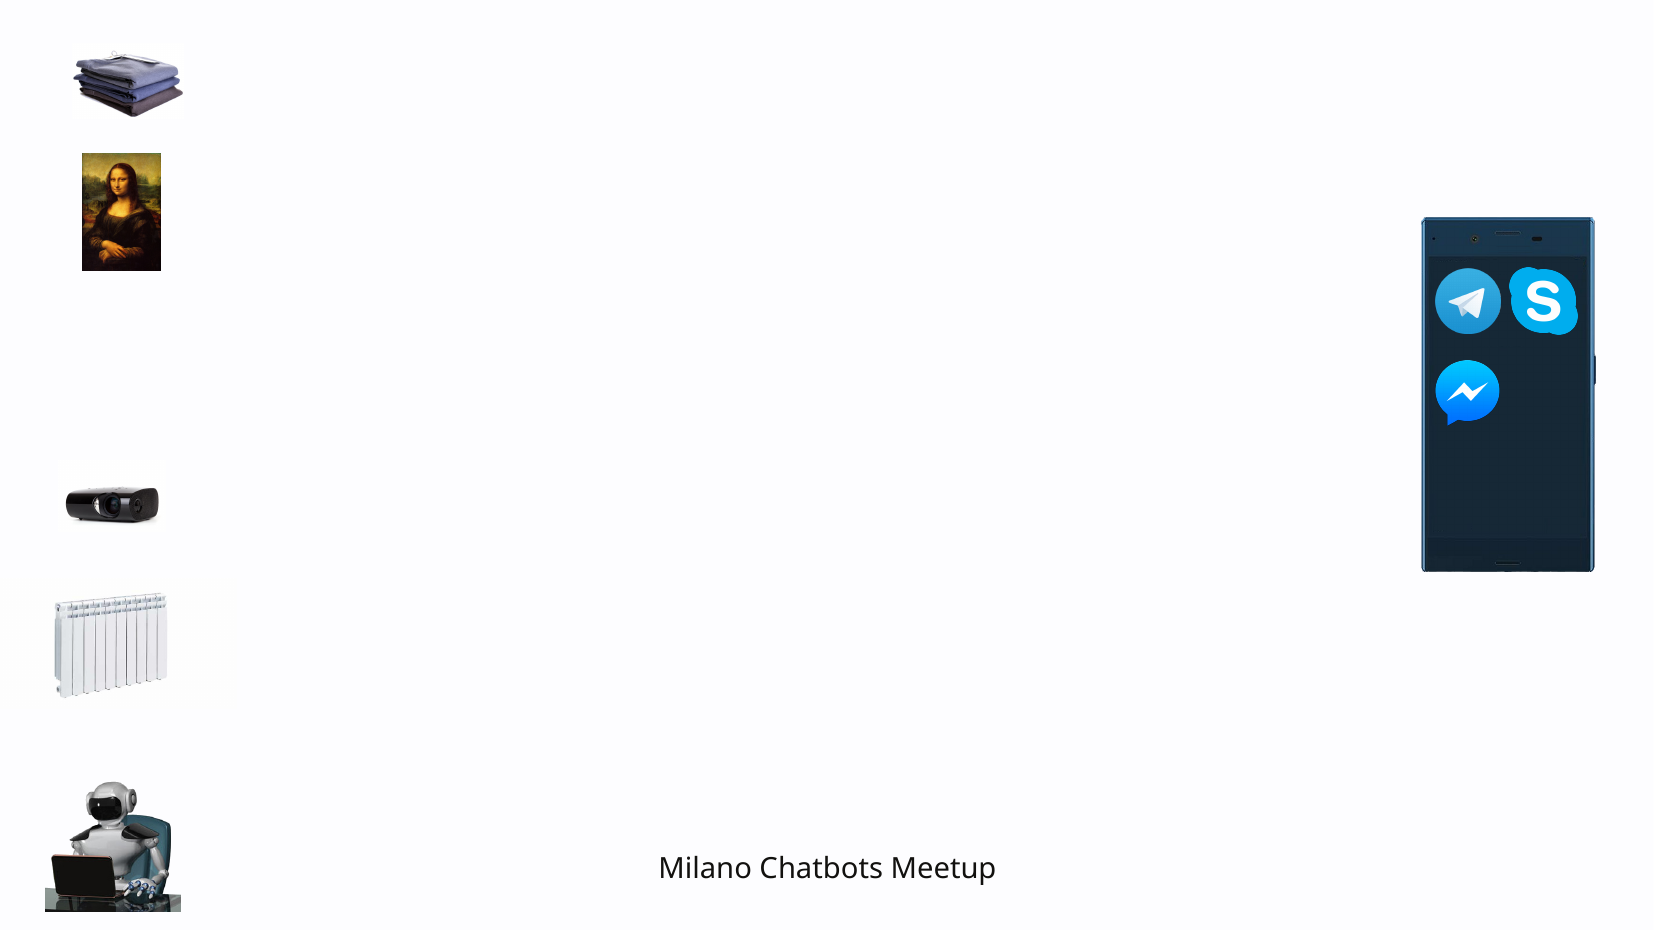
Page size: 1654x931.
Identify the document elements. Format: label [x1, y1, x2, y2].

picture [72, 43, 184, 119]
picture [82, 153, 161, 272]
picture [1411, 212, 1604, 584]
picture [0, 578, 237, 709]
picture [45, 777, 181, 912]
picture [58, 460, 166, 532]
